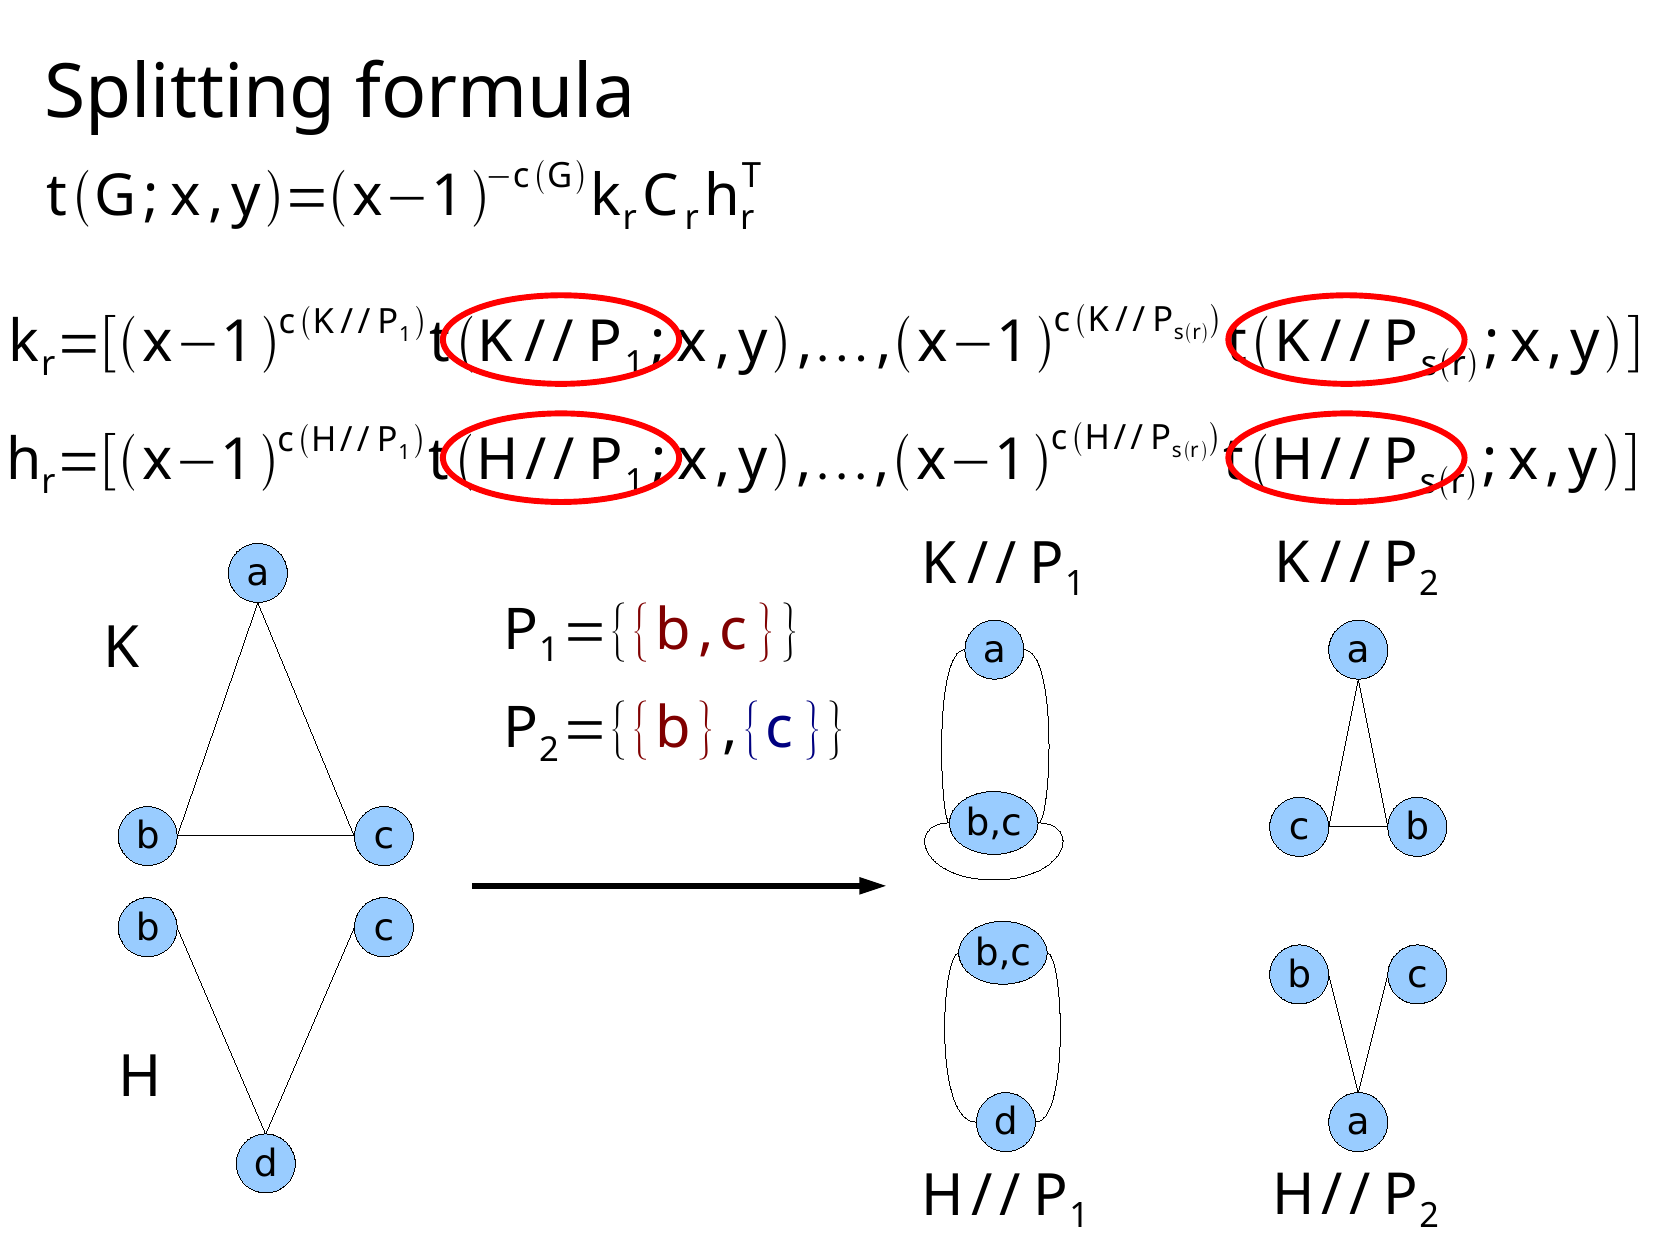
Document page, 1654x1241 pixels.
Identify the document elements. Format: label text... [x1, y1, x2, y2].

chart [915, 531, 1093, 603]
chart [1268, 531, 1447, 603]
chart [497, 598, 856, 768]
chart [0, 418, 512, 502]
chart [446, 300, 676, 380]
chart [1396, 418, 1646, 502]
chart [1232, 300, 1461, 380]
chart [603, 300, 1304, 385]
text_box d [236, 1133, 296, 1193]
chart [1389, 300, 1648, 385]
text_box b [1387, 797, 1447, 857]
text_box c [354, 806, 414, 866]
text_box b [1269, 944, 1329, 1004]
text_box a [1328, 1092, 1388, 1152]
text_box b [118, 806, 178, 866]
text_box a [1328, 620, 1388, 680]
text_box c [354, 897, 414, 957]
text_box b,c [958, 921, 1048, 985]
text_box a [228, 543, 288, 603]
chart [40, 156, 768, 237]
text_box a [964, 620, 1024, 680]
text_box c [1269, 797, 1329, 857]
text_box H [103, 1026, 178, 1105]
text_box c [1387, 944, 1447, 1004]
text_box d [976, 1092, 1036, 1152]
chart [1265, 1163, 1447, 1235]
chart [915, 1163, 1097, 1236]
chart [2, 300, 519, 385]
text_box b,c [949, 791, 1039, 855]
chart [1232, 418, 1461, 499]
text_box b [118, 897, 178, 957]
chart [446, 418, 676, 499]
text_box Splitting formula [29, 29, 638, 126]
chart [610, 418, 1297, 502]
text_box K [88, 598, 157, 676]
